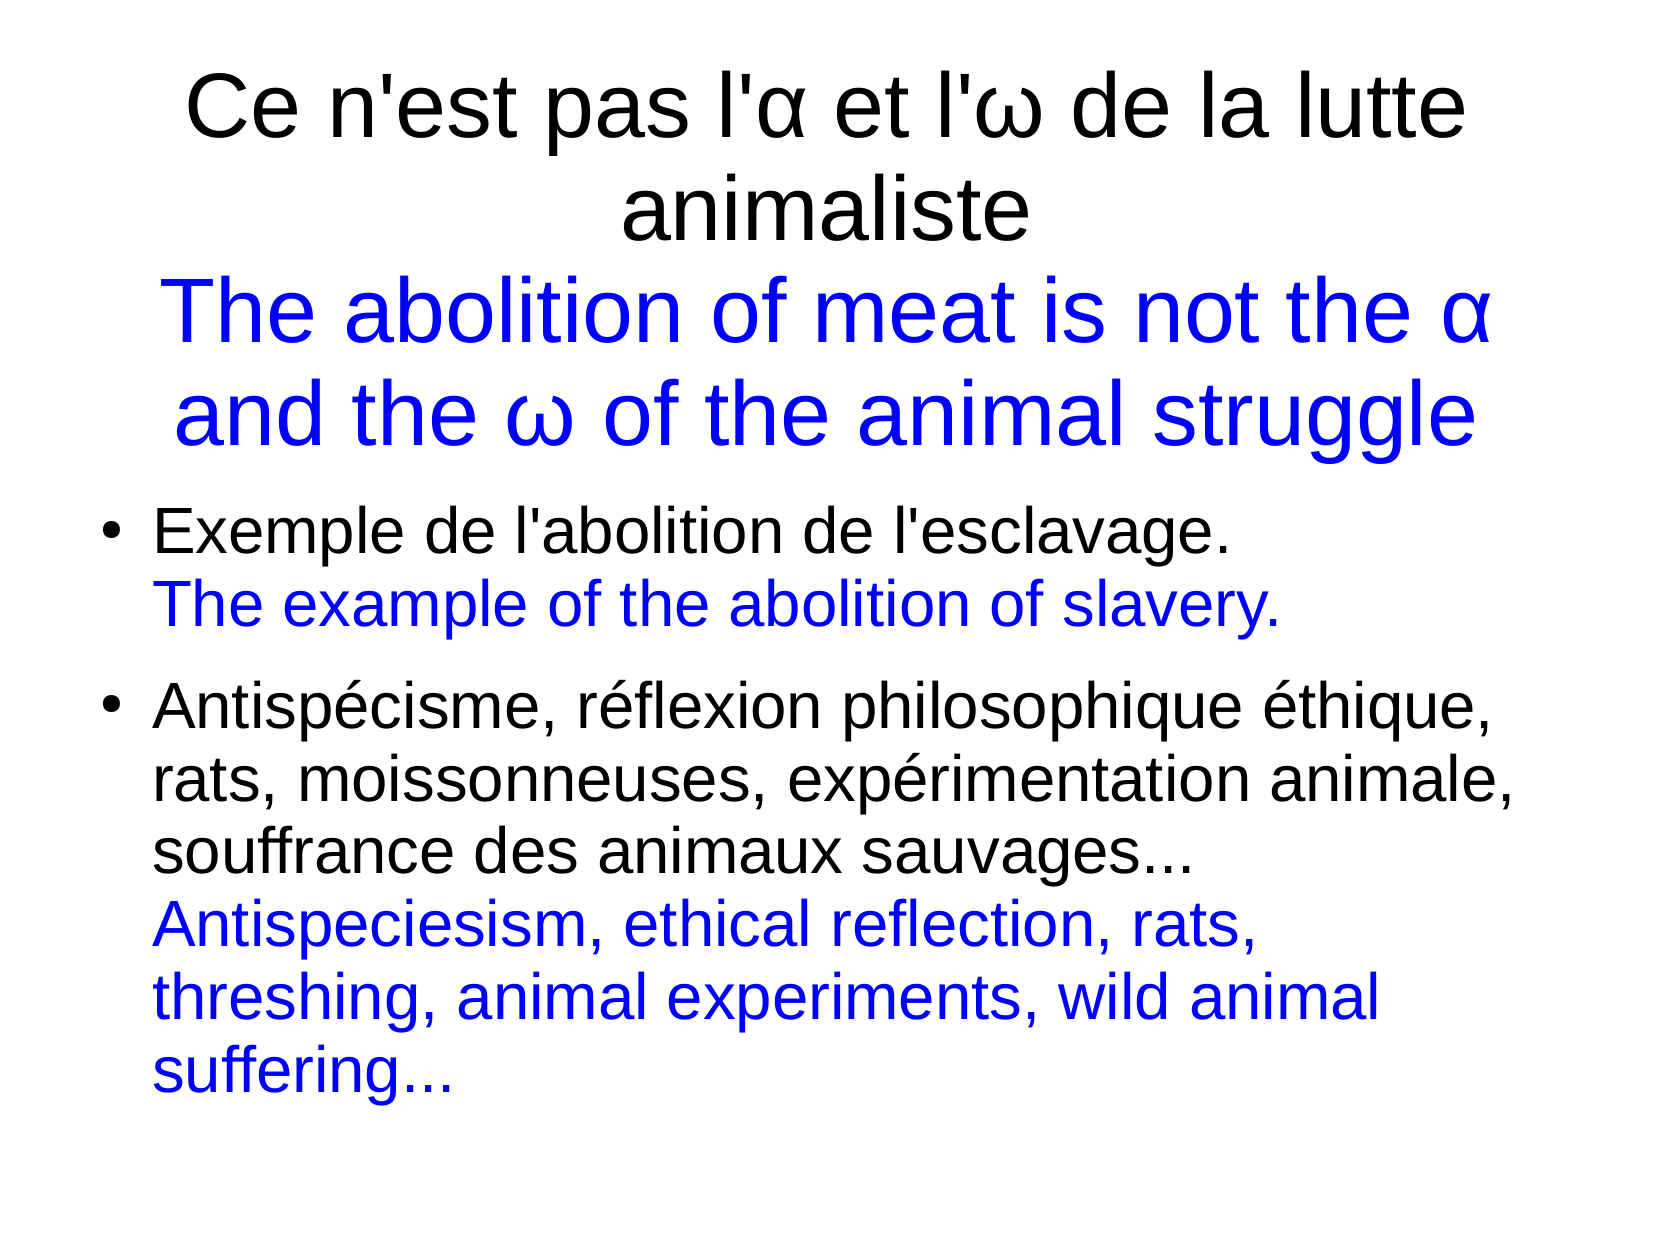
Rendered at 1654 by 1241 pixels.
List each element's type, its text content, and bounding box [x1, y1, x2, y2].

list Exemple de l'abolition de l'esclavage. The example of the abolition of slavery. Antispécisme, réflexion philosophique éthique, rats, moissonneuses, expérimentation animale, souffrance des animaux sauvages... Antispeciesism, ethical reflection, rats, threshing, animal experiments, wild animal suffering... [82, 495, 1538, 1109]
title Ce n'est pas l'α et l'ω de la lutte animaliste The abolition of meat is not the α and the ω of the animal struggle [82, 54, 1571, 466]
